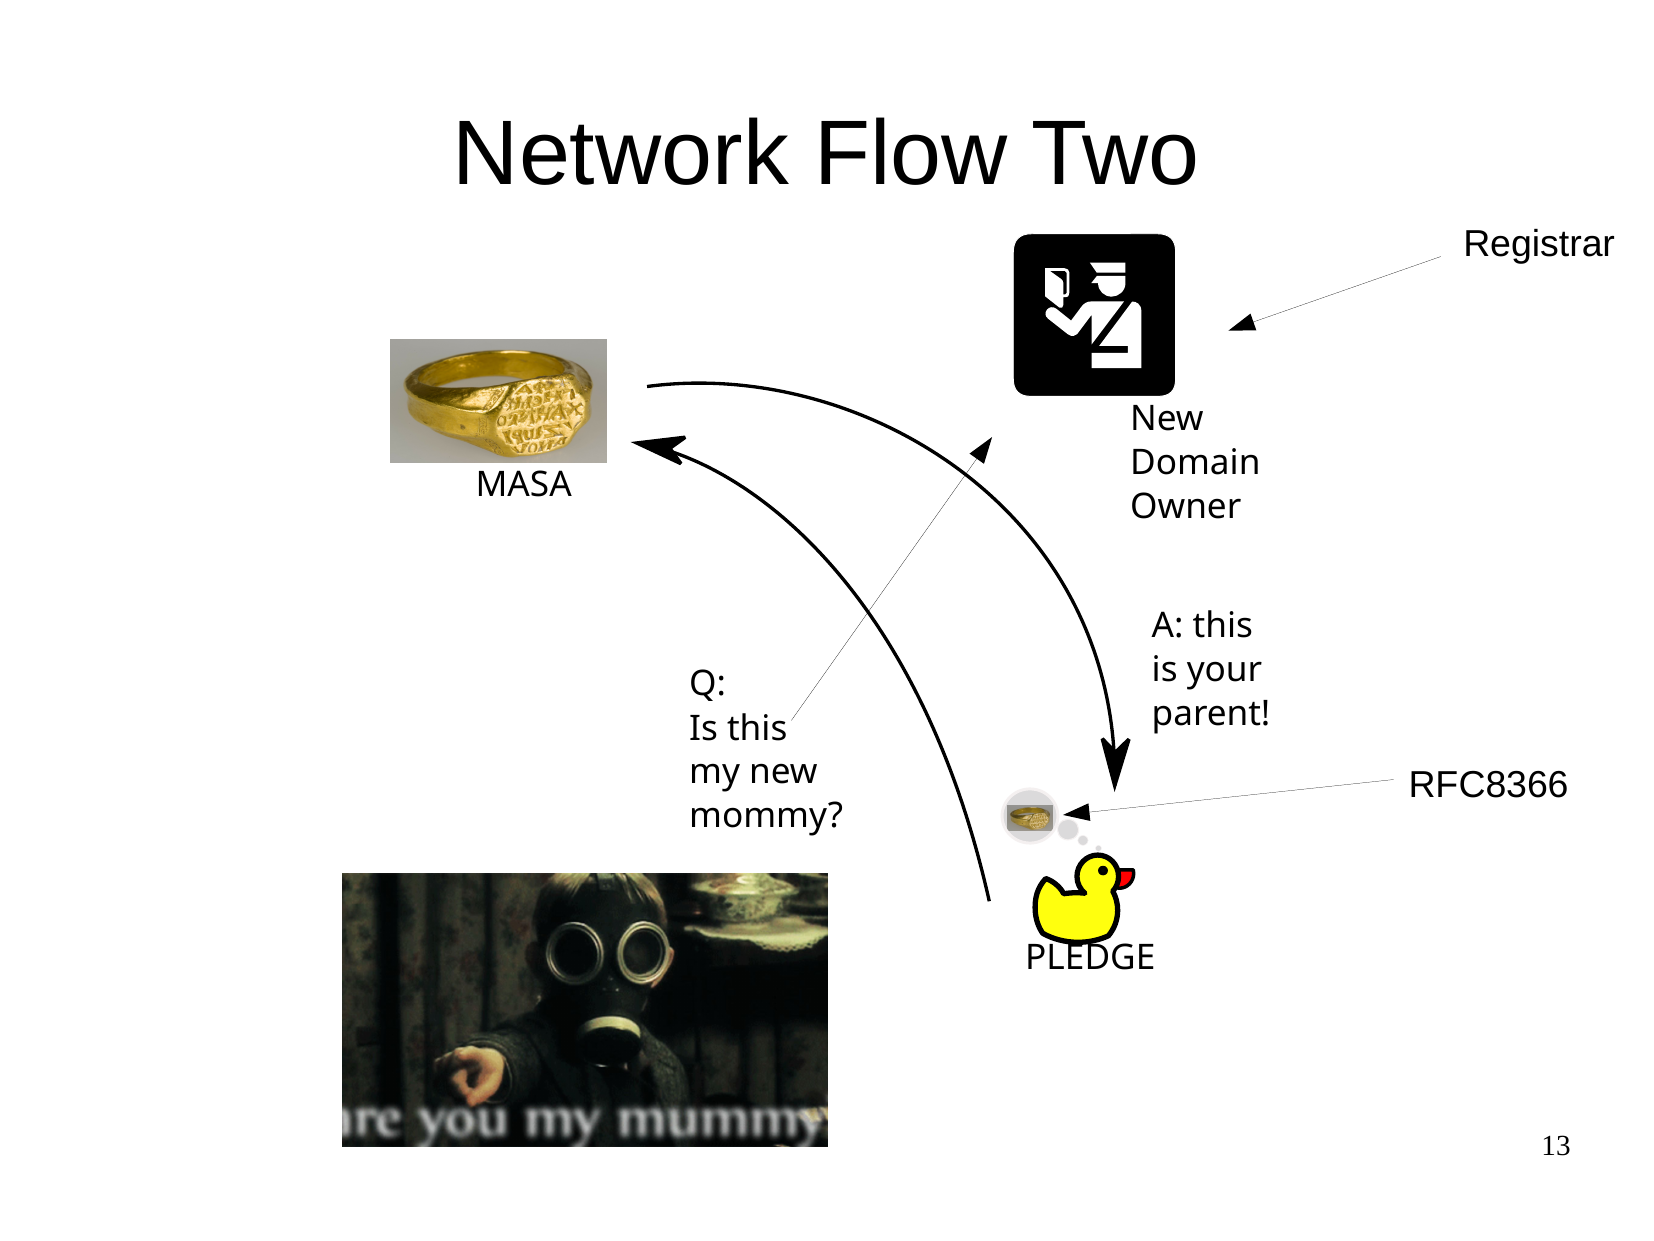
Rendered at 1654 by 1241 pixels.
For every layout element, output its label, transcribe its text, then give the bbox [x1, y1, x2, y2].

picture [342, 228, 1292, 1147]
text_box RFC8366 [1393, 755, 1584, 813]
text_box Registrar [1448, 214, 1630, 272]
title Network Flow Two [82, 49, 1571, 257]
